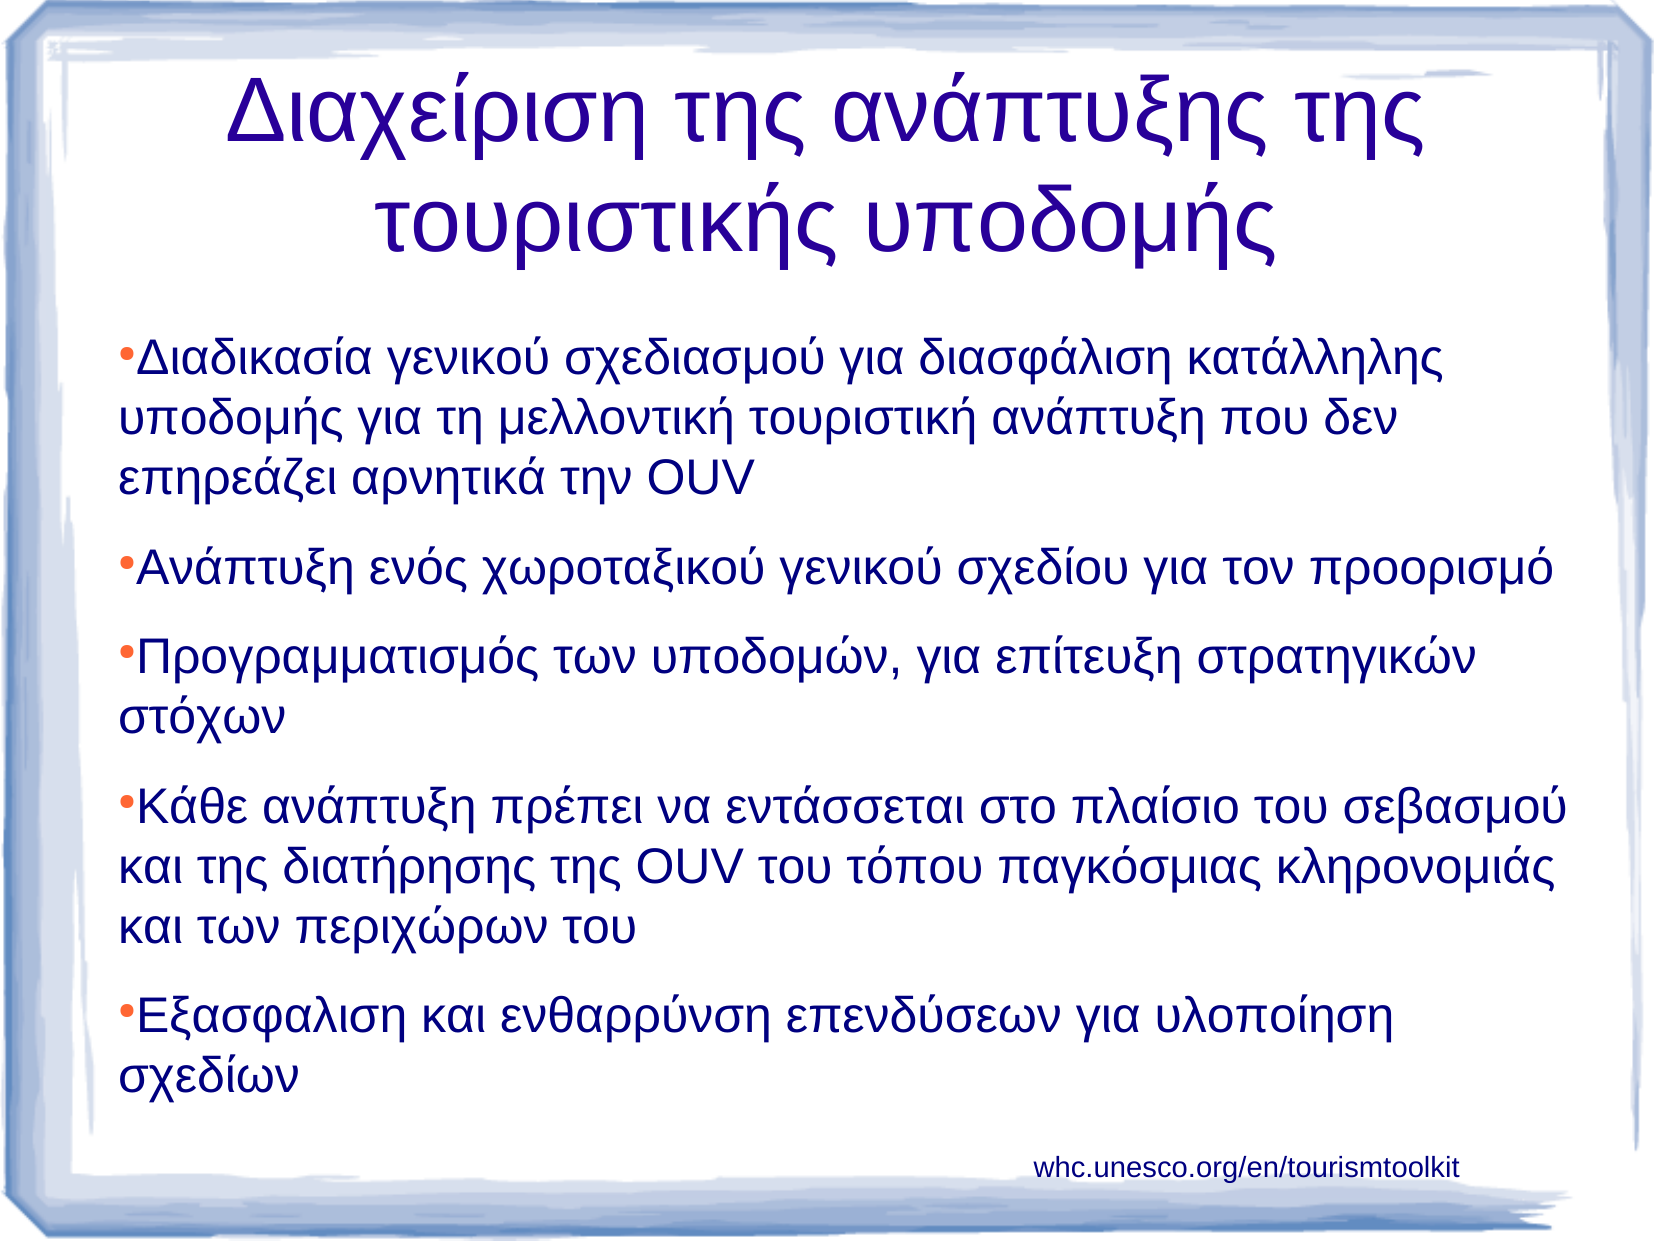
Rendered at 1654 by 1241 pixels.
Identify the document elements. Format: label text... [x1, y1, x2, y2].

text_box whc.unesco.org/en/tourismtoolkit [1033, 1148, 1569, 1182]
list Διαδικασία γενικού σχεδιασμού για διασφάλιση κατάλληλης υποδομής για τη μελλοντική τουριστική ανάπτυξη που δεν επηρεάζει αρνητικά την OUV Ανάπτυξη ενός χωροταξικού γενικού σχεδίου για τον προορισμό Προγραμματισμός των υποδομών, για επίτευξη στρατηγικών στόχων Κάθε ανάπτυξη πρέπει να εντάσσεται στο πλαίσιο του σεβασμού και της διατήρησης της OUV του τόπου παγκόσμιας κληρονομιάς και των περιχώρων του Εξασφαλιση και ενθαρρύνση επενδύσεων για υλοποίηση σχεδίων [118, 324, 1571, 1112]
title Διαχείριση της ανάπτυξης της τουριστικής υποδομής [82, 49, 1571, 257]
